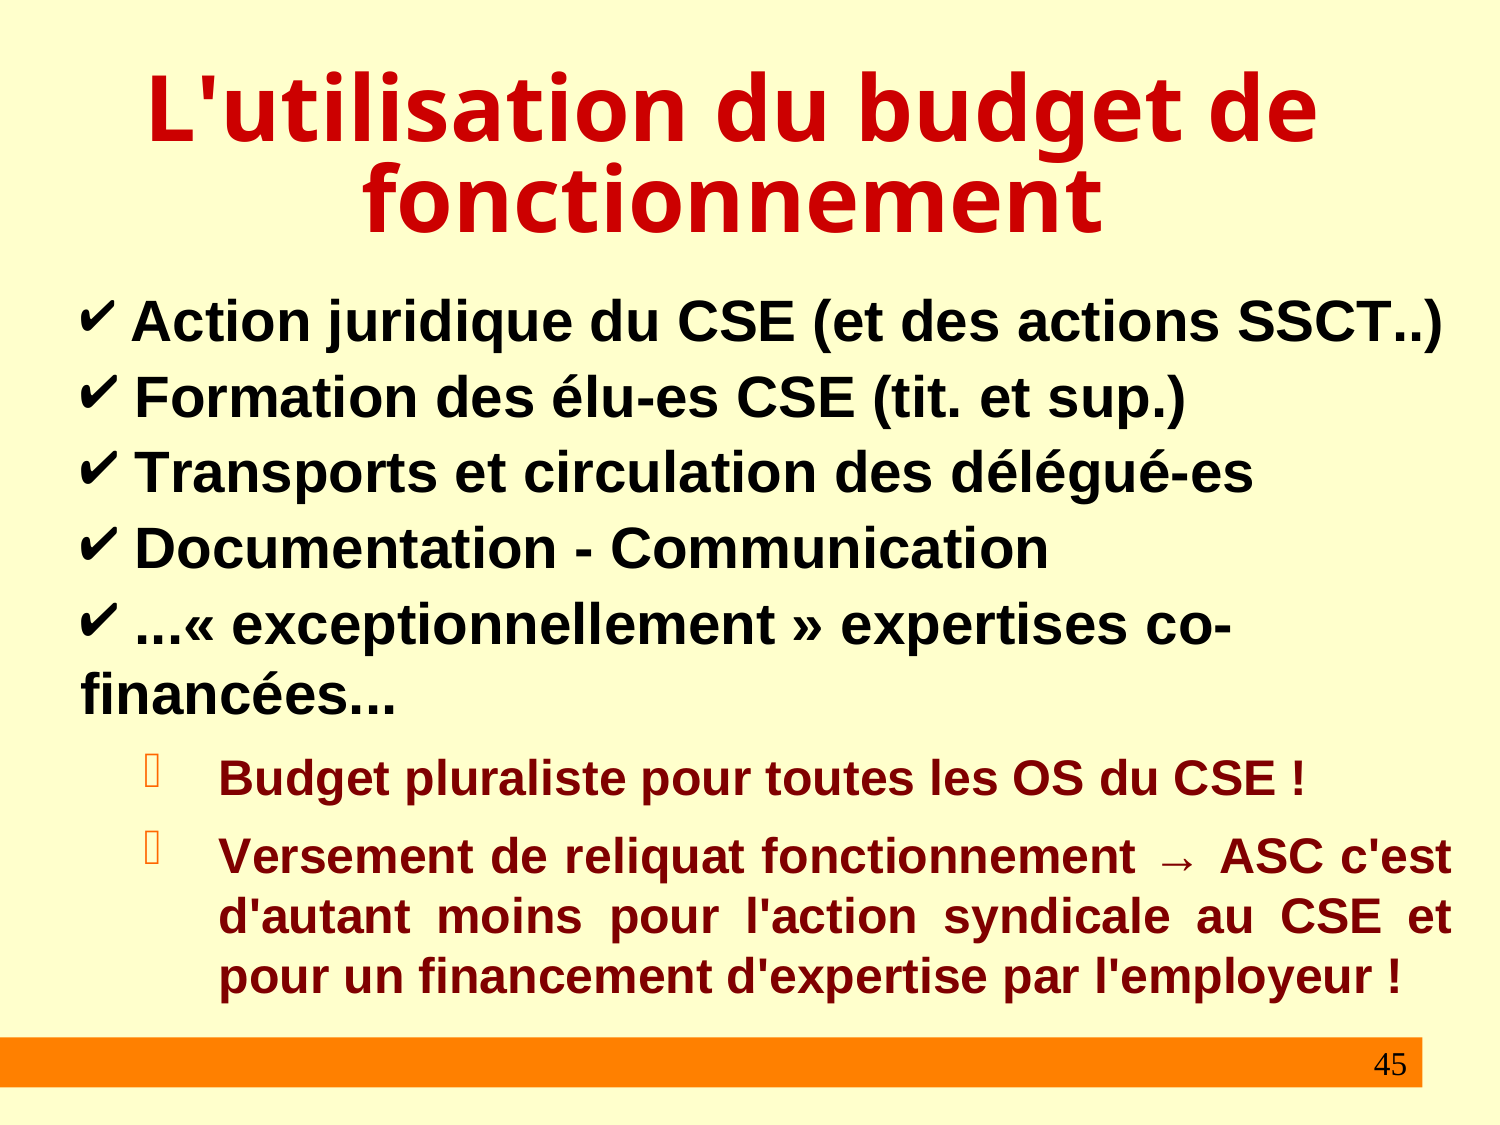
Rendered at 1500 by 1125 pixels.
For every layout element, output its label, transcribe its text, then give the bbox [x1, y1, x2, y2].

title L'utilisation du budget de fonctionnement [58, 51, 1407, 268]
text_box <numéro> [0, 1037, 1423, 1088]
text_box Action juridique du CSE (et des actions SSCT..) Formation des élu-es CSE (tit. et sup.) Transports et circulation des délégué-es Documentation - Communication ...« exceptionnellement » expertises co-financées... [65, 275, 1500, 839]
text_box Budget pluraliste pour toutes les OS du CSE ! Versement de reliquat fonctionnement → ASC c'est d'autant moins pour l'action syndicale au CSE et pour un financement d'expertise par l'employeur ! [10, 640, 1500, 1026]
